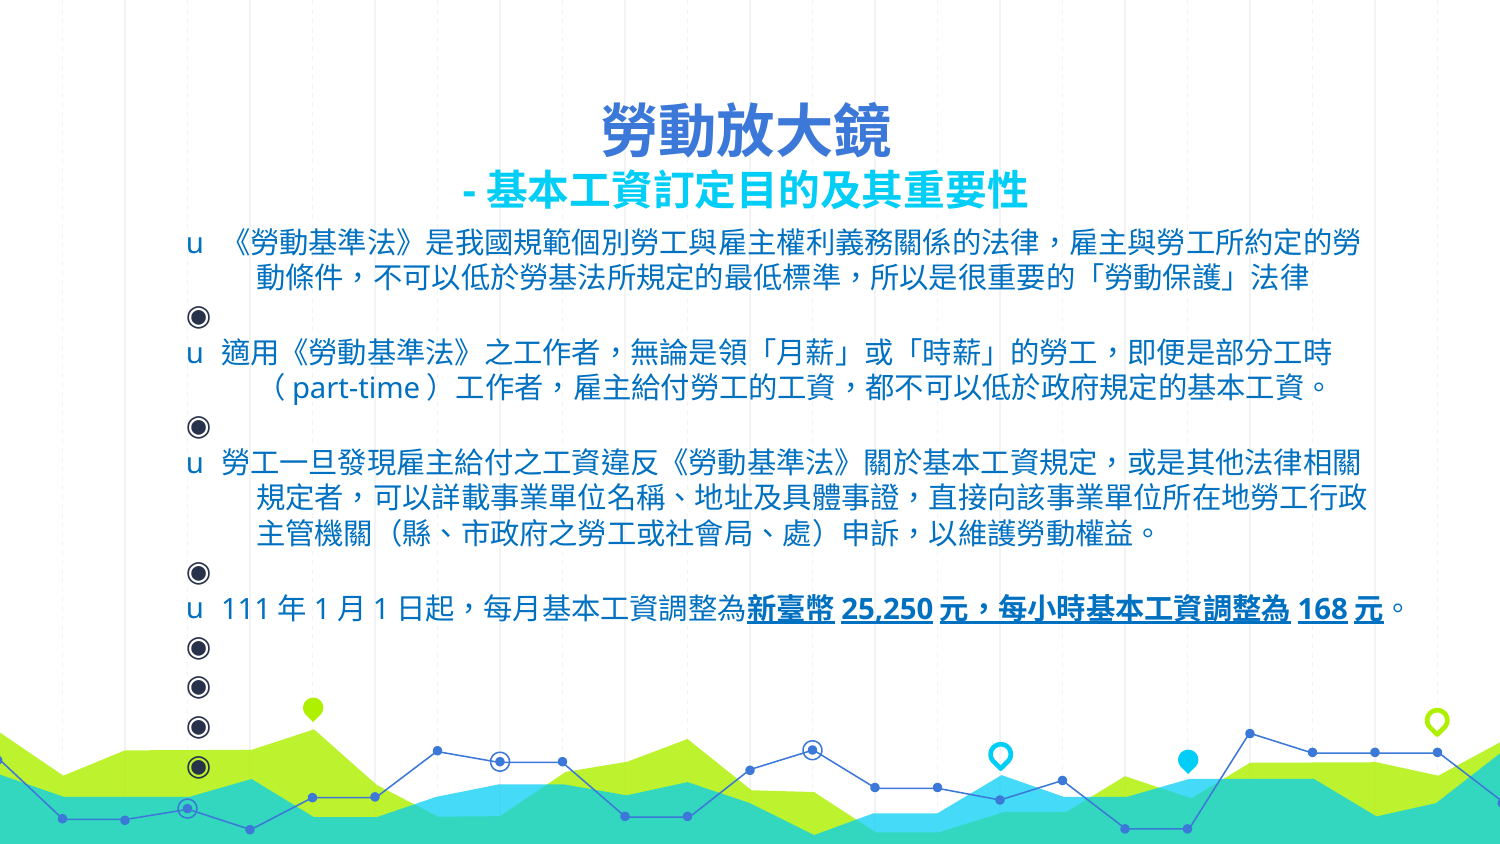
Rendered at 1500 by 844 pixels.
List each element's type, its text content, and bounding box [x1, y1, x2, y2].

list 《勞動基準法》是我國規範個別勞工與雇主權利義務關係的法律，雇主與勞工所約定的勞動條件，不可以低於勞基法所規定的最低標準，所以是很重要的「勞動保護」法律 適用《勞動基準法》之工作者，無論是領「月薪」或「時薪」的勞工，即便是部分工時（part-time）工作者，雇主給付勞工的工資，都不可以低於政府規定的基本工資。 勞工一旦發現雇主給付之工資違反《勞動基準法》關於基本工資規定，或是其他法律相關規定者，可以詳載事業單位名稱、地址及具體事證，直接向該事業單位所在地勞工行政主管機關（縣、市政府之勞工或社會局、處）申訴，以維護勞動權益。 111年1月1日起，每月基本工資調整為新臺幣25,250元，每小時基本工資調整為168元。 [100, 209, 1400, 670]
title 勞動放大鏡 -基本工資訂定目的及其重要性 [171, 79, 1320, 197]
